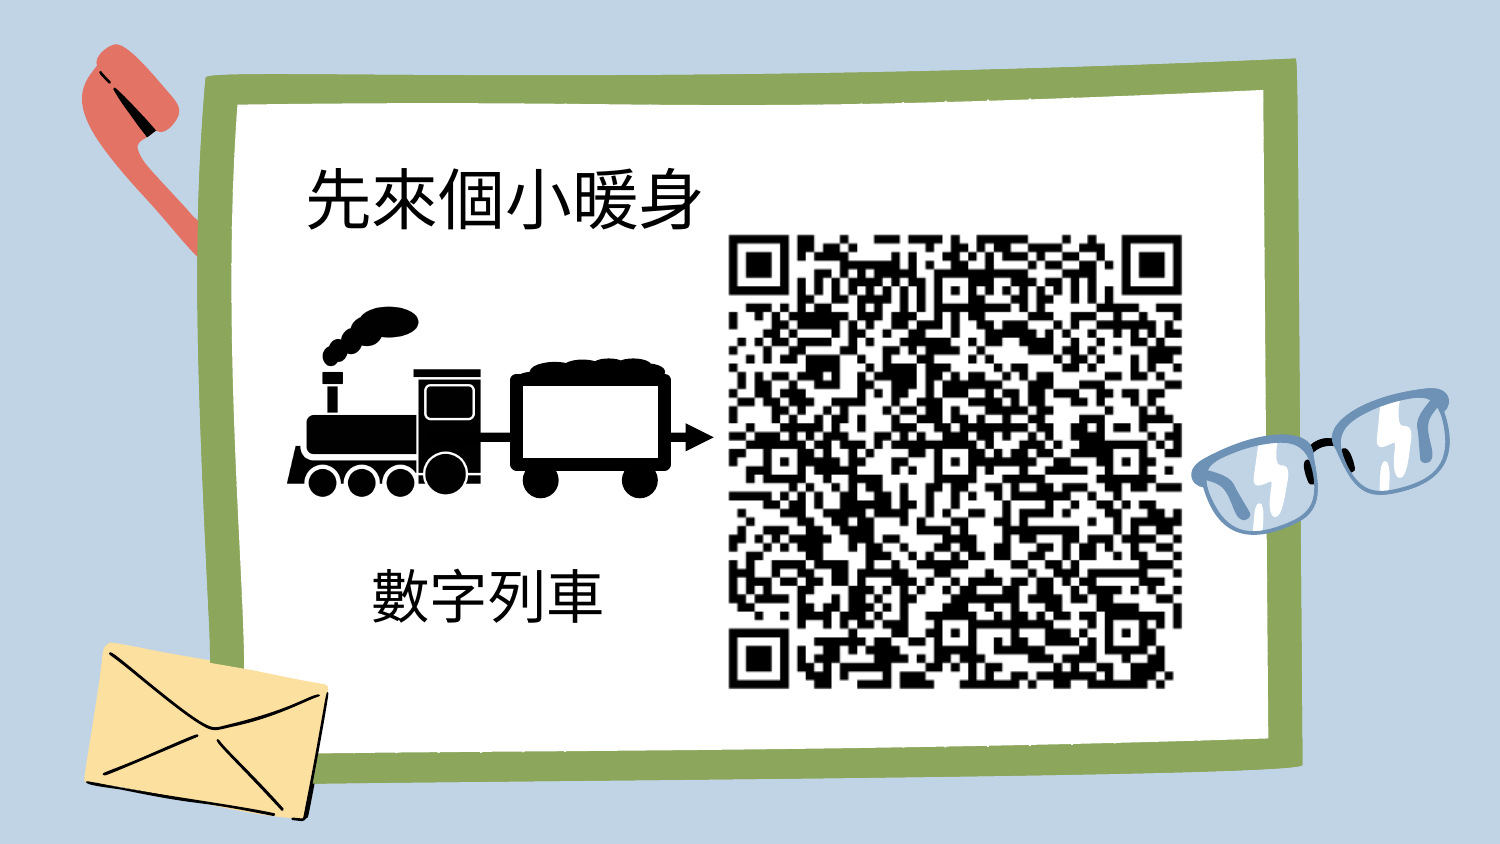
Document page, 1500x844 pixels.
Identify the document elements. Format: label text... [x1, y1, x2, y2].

picture [695, 201, 1216, 723]
text_box [84, 58, 1450, 822]
text_box 先來個小暖身 [290, 110, 974, 246]
picture [282, 300, 485, 503]
text_box 數字列車 [356, 517, 677, 638]
